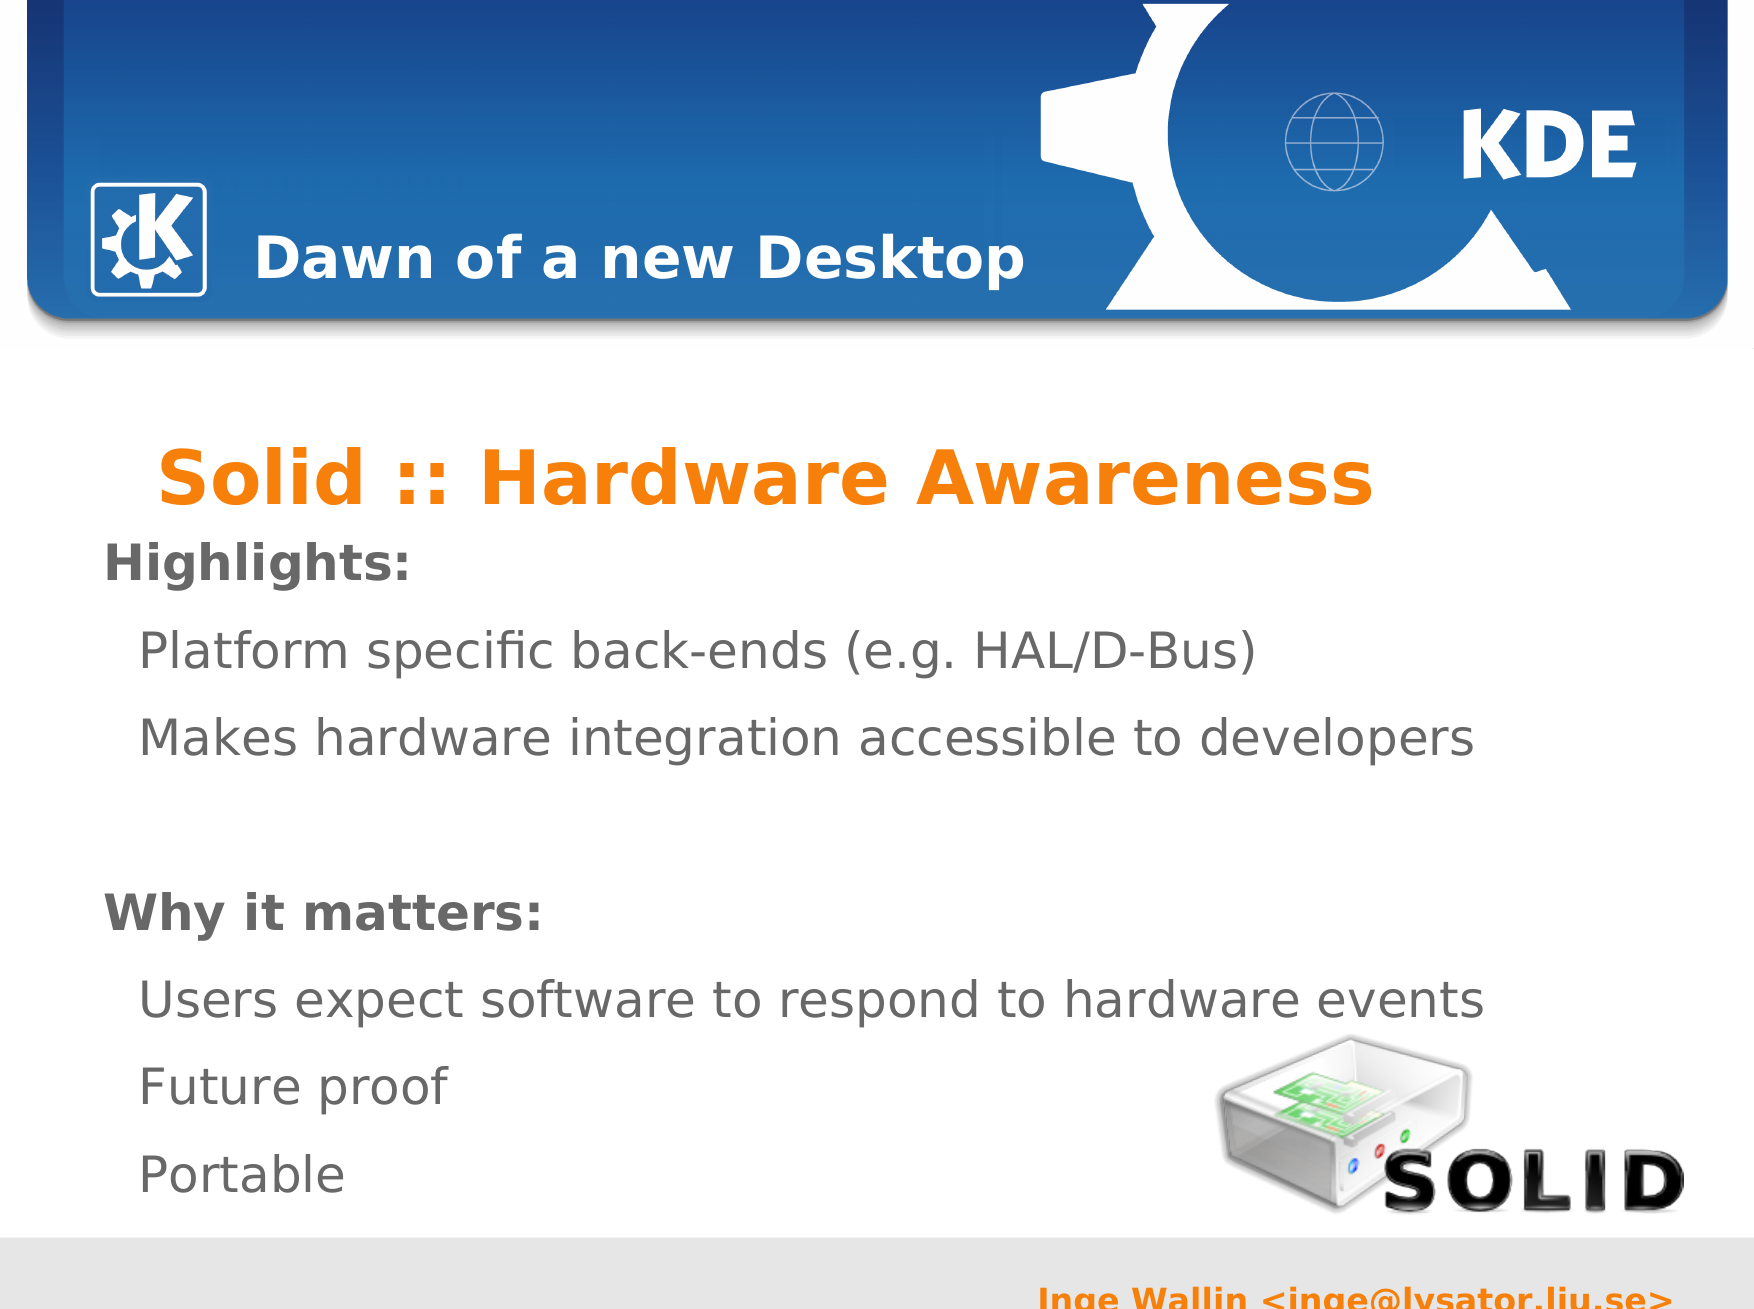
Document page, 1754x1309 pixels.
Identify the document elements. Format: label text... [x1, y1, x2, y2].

text_box Dawn of a new Desktop [208, 183, 1063, 296]
picture [0, 0, 1754, 349]
picture [1214, 1033, 1684, 1215]
text_box Solid :: Hardware Awareness [111, 383, 1595, 486]
text_box Highlights: Platform specific back-ends (e.g. HAL/D-Bus) Makes hardware integration accessible to developers Why it matters: Users expect software to respond to hardware events Future proof Portable [88, 497, 1654, 1270]
